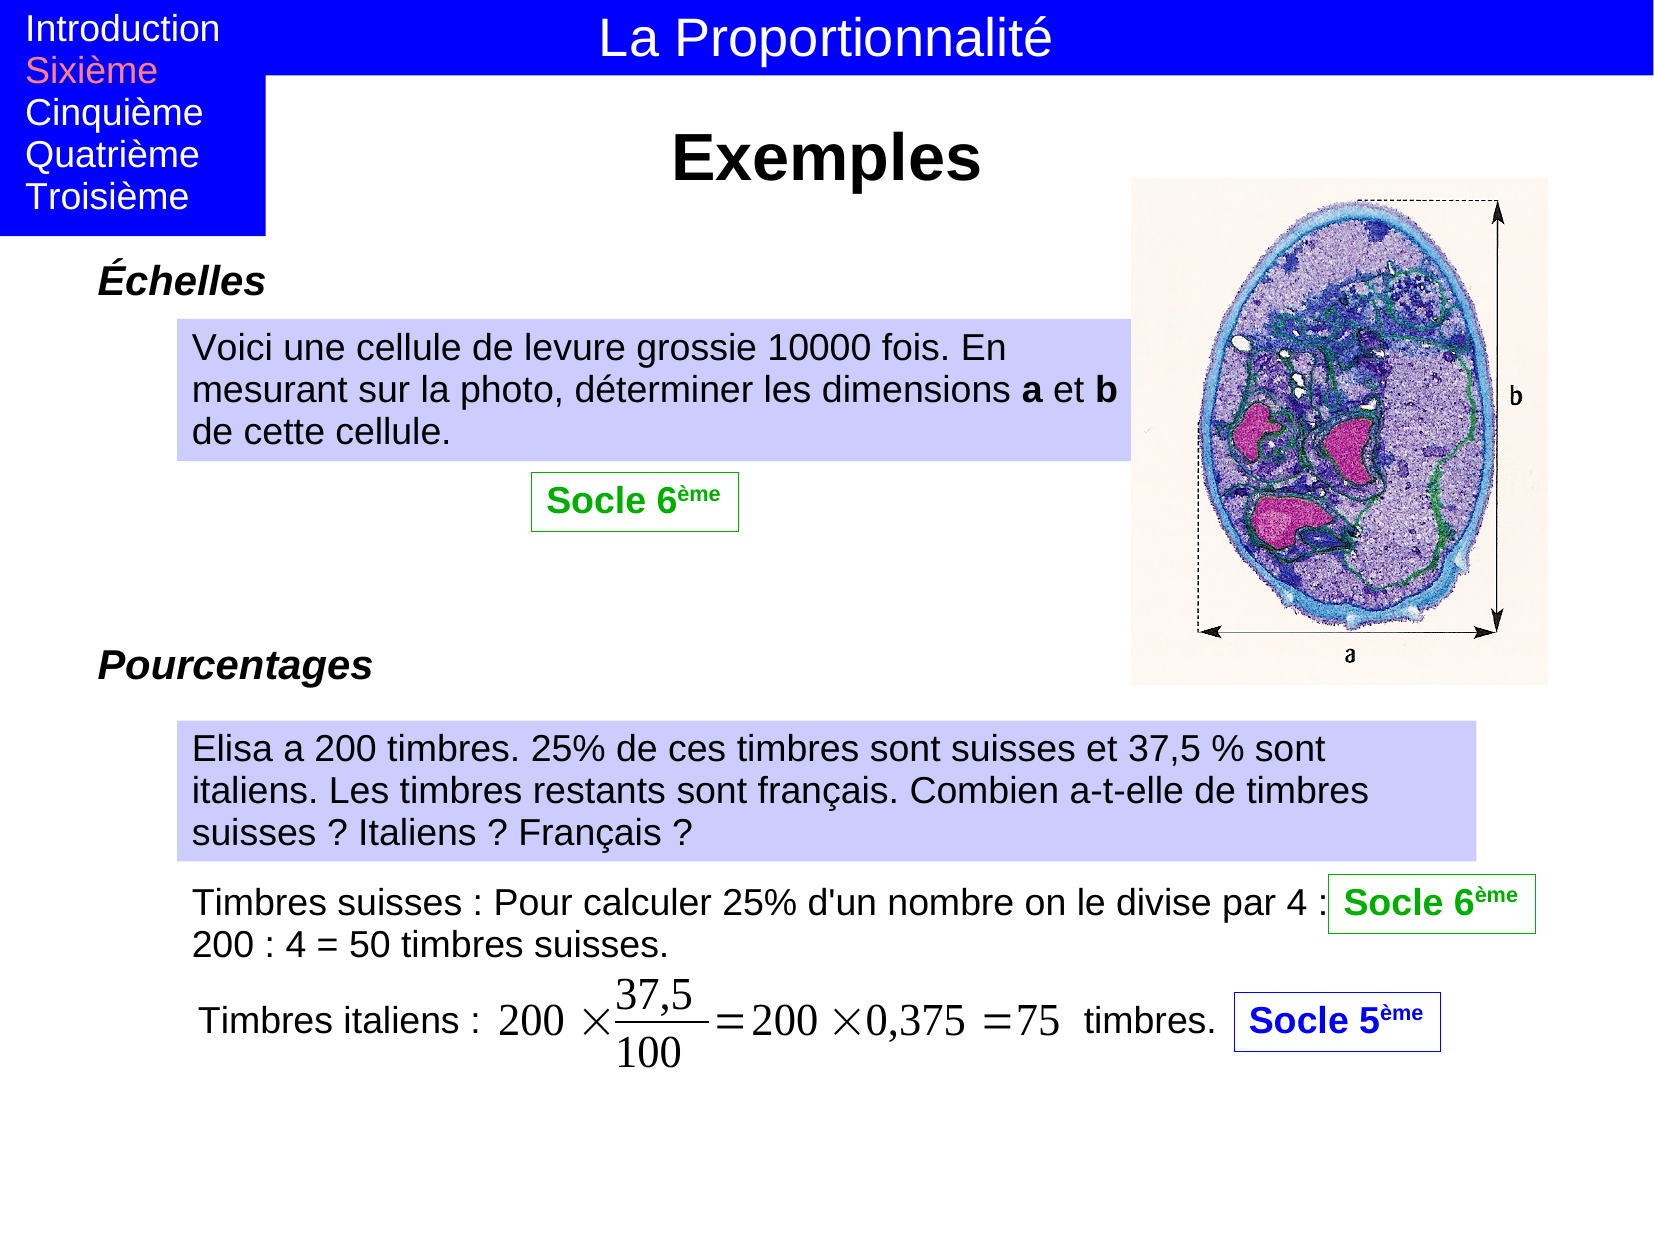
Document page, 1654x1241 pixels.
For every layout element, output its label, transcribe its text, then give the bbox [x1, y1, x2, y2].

text_box Socle 5ème [1234, 992, 1441, 1052]
text_box Socle 6ème [1328, 874, 1536, 934]
text_box Socle 6ème [531, 472, 739, 532]
text_box Timbres italiens : [183, 992, 486, 1050]
text_box Exemples [295, 112, 1359, 202]
chart [486, 969, 1071, 1078]
text_box Elisa a 200 timbres. 25% de ces timbres sont suisses et 37,5 % sont italiens. Les timbres restants sont français. Combien a-t-elle de timbres suisses ? Italiens ? Français ? [177, 720, 1477, 862]
text_box La Proportionnalité [266, 0, 1654, 76]
text_box Introduction Sixième Cinquième Quatrième Troisième [0, 0, 266, 237]
text_box Voici une cellule de levure grossie 10000 fois. En mesurant sur la photo, déterminer les dimensions a et b de cette cellule. [177, 318, 1131, 462]
text_box timbres. [1068, 992, 1234, 1049]
picture [1131, 178, 1548, 686]
text_box Échelles [82, 250, 798, 313]
text_box Timbres suisses : Pour calculer 25% d'un nombre on le divise par 4 : 200 : 4 = 50 timbres suisses. [177, 874, 1477, 974]
text_box Pourcentages [82, 634, 798, 697]
